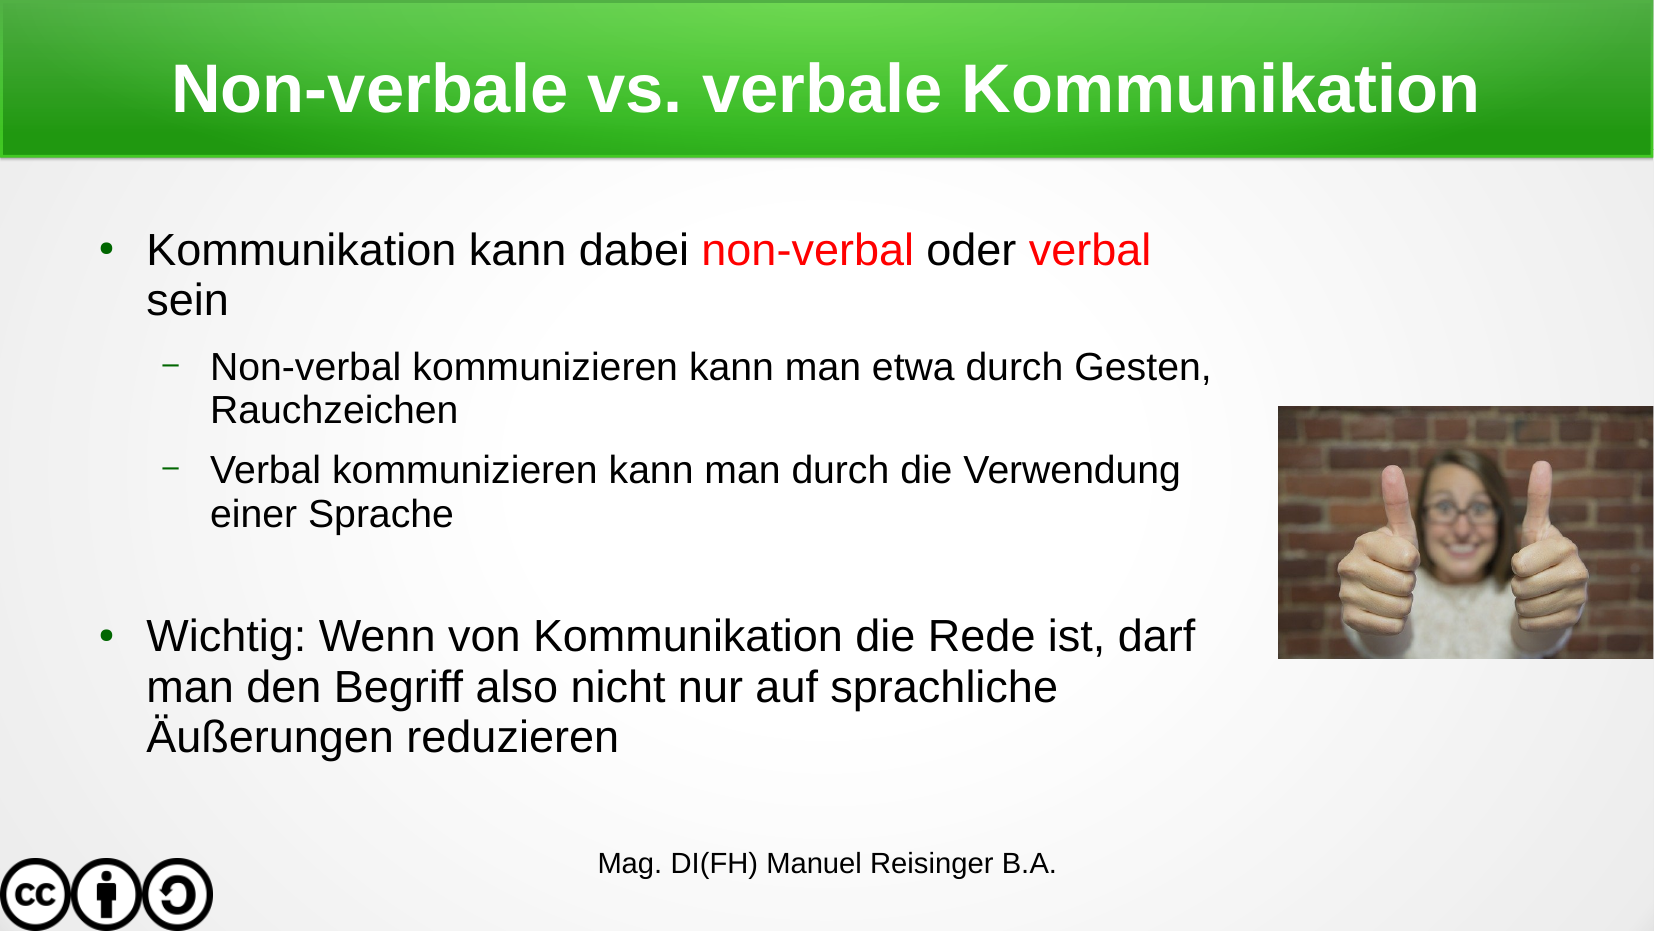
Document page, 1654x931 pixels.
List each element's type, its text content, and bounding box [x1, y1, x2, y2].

list Kommunikation kann dabei non-verbal oder verbal sein Non-verbal kommunizieren kann man etwa durch Gesten, Rauchzeichen Verbal kommunizieren kann man durch die Verwendung einer Sprache Wichtig: Wenn von Kommunikation die Rede ist, darf man den Begriff also nicht nur auf sprachliche Äußerungen reduzieren [82, 224, 1225, 764]
picture [0, 858, 213, 931]
picture [1278, 406, 1654, 659]
title Non-verbale vs. verbale Kommunikation [82, 35, 1571, 142]
